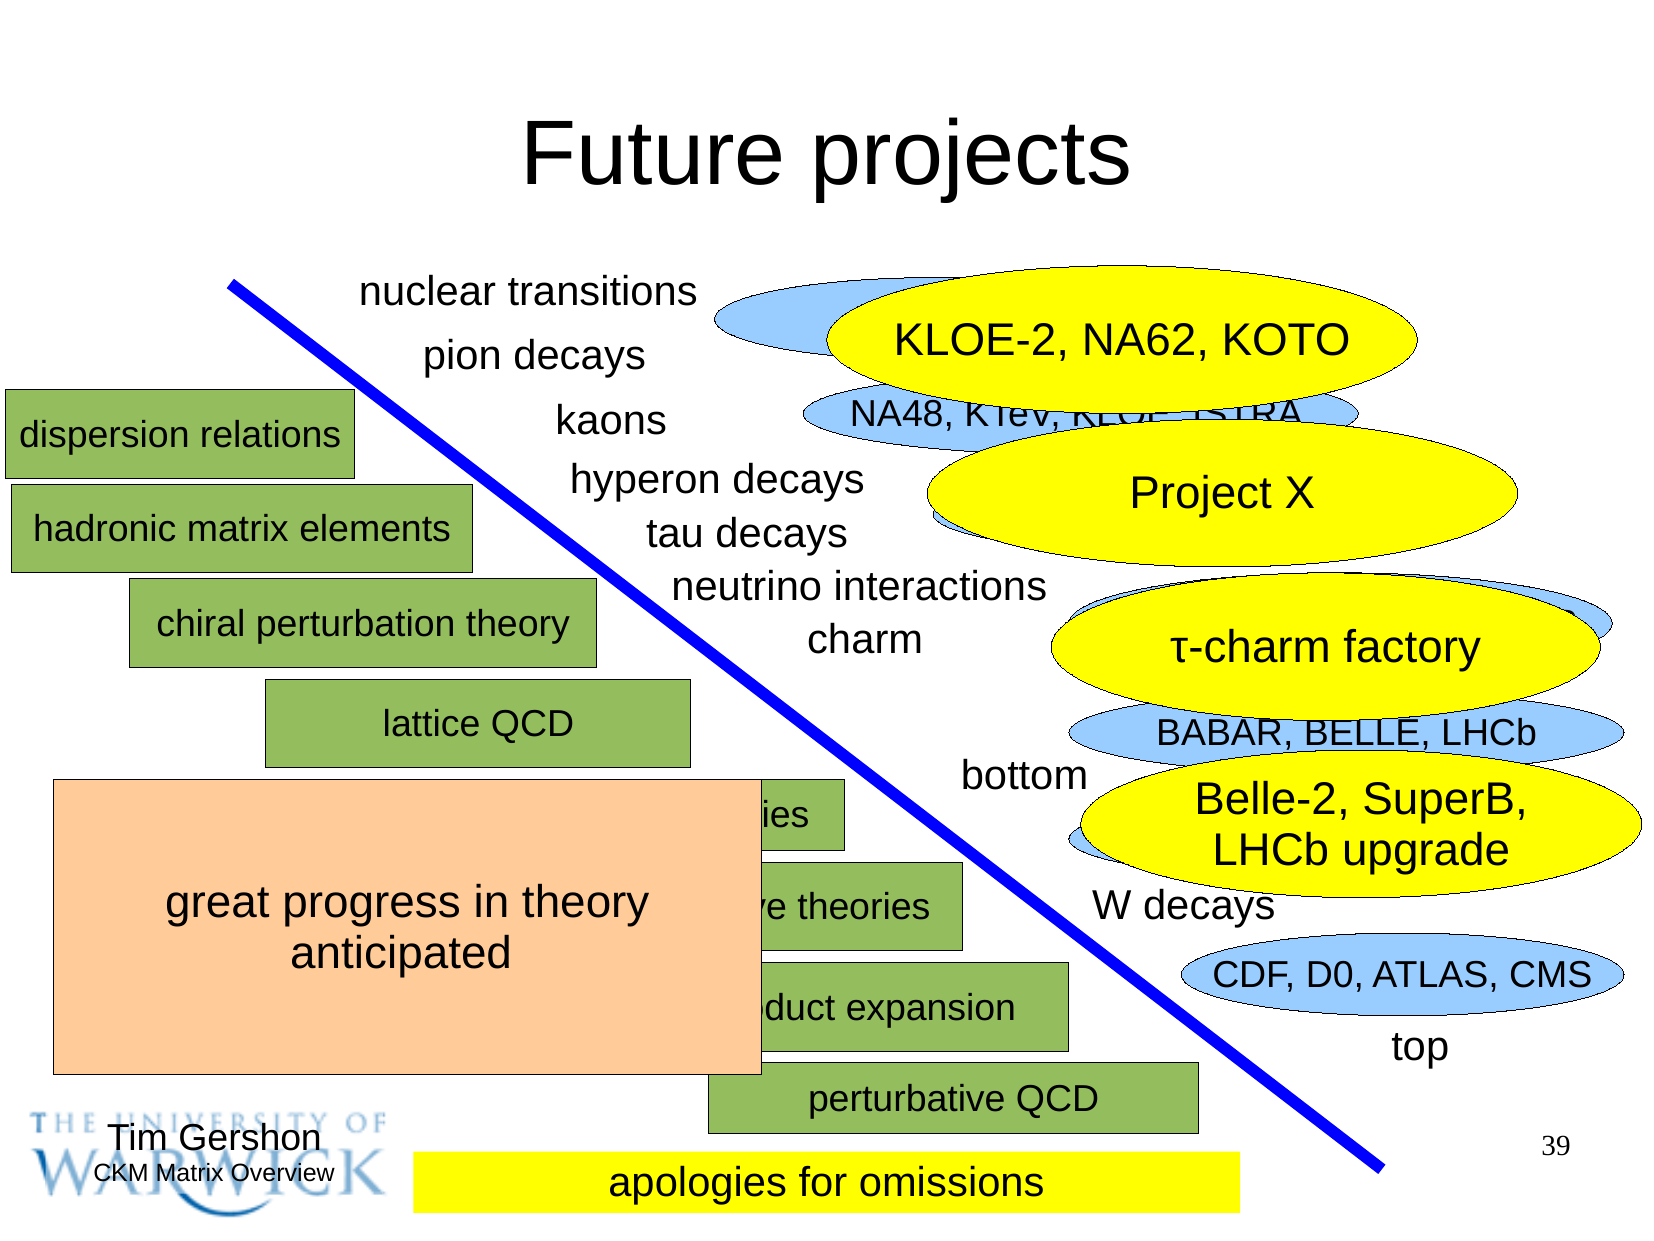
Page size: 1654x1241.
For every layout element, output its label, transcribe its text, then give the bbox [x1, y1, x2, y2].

text_box apologies for omissions [413, 1151, 1241, 1213]
text_box top [1198, 1015, 1642, 1078]
text_box W decays [962, 874, 1406, 936]
text_box Tim Gershon CKM Matrix Overview [45, 1108, 384, 1194]
text_box flavour symmetries [762, 779, 845, 851]
text_box hadronic matrix elements [11, 484, 473, 573]
text_box CDF, D0, ATLAS, CMS [1181, 933, 1625, 1016]
text_box charm [643, 617, 1070, 670]
text_box lattice QCD [265, 679, 691, 768]
text_box operator product expansion [762, 962, 1069, 1052]
text_box heavy quark effective theories [762, 862, 963, 951]
text_box perturbative QCD [708, 1062, 1199, 1134]
picture [19, 1106, 406, 1232]
text_box Project X [927, 419, 1518, 567]
text_box great progress in theory anticipated [53, 779, 762, 1075]
text_box NA48, KTeV, KLOE, ISTRA [803, 384, 1091, 452]
text_box NA48, KTeV, KLOE, ISTRA [1292, 394, 1359, 426]
title Future projects [82, 49, 1571, 257]
text_box hyperon decays [496, 448, 939, 511]
text_box PIBETA [714, 277, 959, 356]
text_box KEDR, FOCUS, CLEO, BES [1375, 573, 1613, 639]
text_box bottom [803, 744, 1182, 806]
text_box KLOE-2, NA62, KOTO [826, 265, 1418, 414]
text_box chiral perturbation theory [129, 578, 597, 668]
text_box pion decays [312, 324, 756, 387]
text_box neutrino interactions [637, 555, 1081, 617]
text_box nuclear transitions [307, 259, 751, 322]
text_box CHORUS [933, 510, 984, 538]
text_box dispersion relations [5, 389, 355, 479]
text_box τ-charm factory [1051, 572, 1601, 721]
text_box kaons [389, 389, 833, 452]
text_box tau decays [525, 501, 969, 564]
text_box Belle-2, SuperB, LHCb upgrade [1080, 750, 1642, 898]
text_box KEDR, FOCUS, CLEO, BES [1069, 579, 1207, 619]
text_box ALEPH, DELPHI, L3, OPAL [1068, 827, 1121, 863]
text_box BABAR, BELLE, LHCb [1068, 700, 1625, 766]
